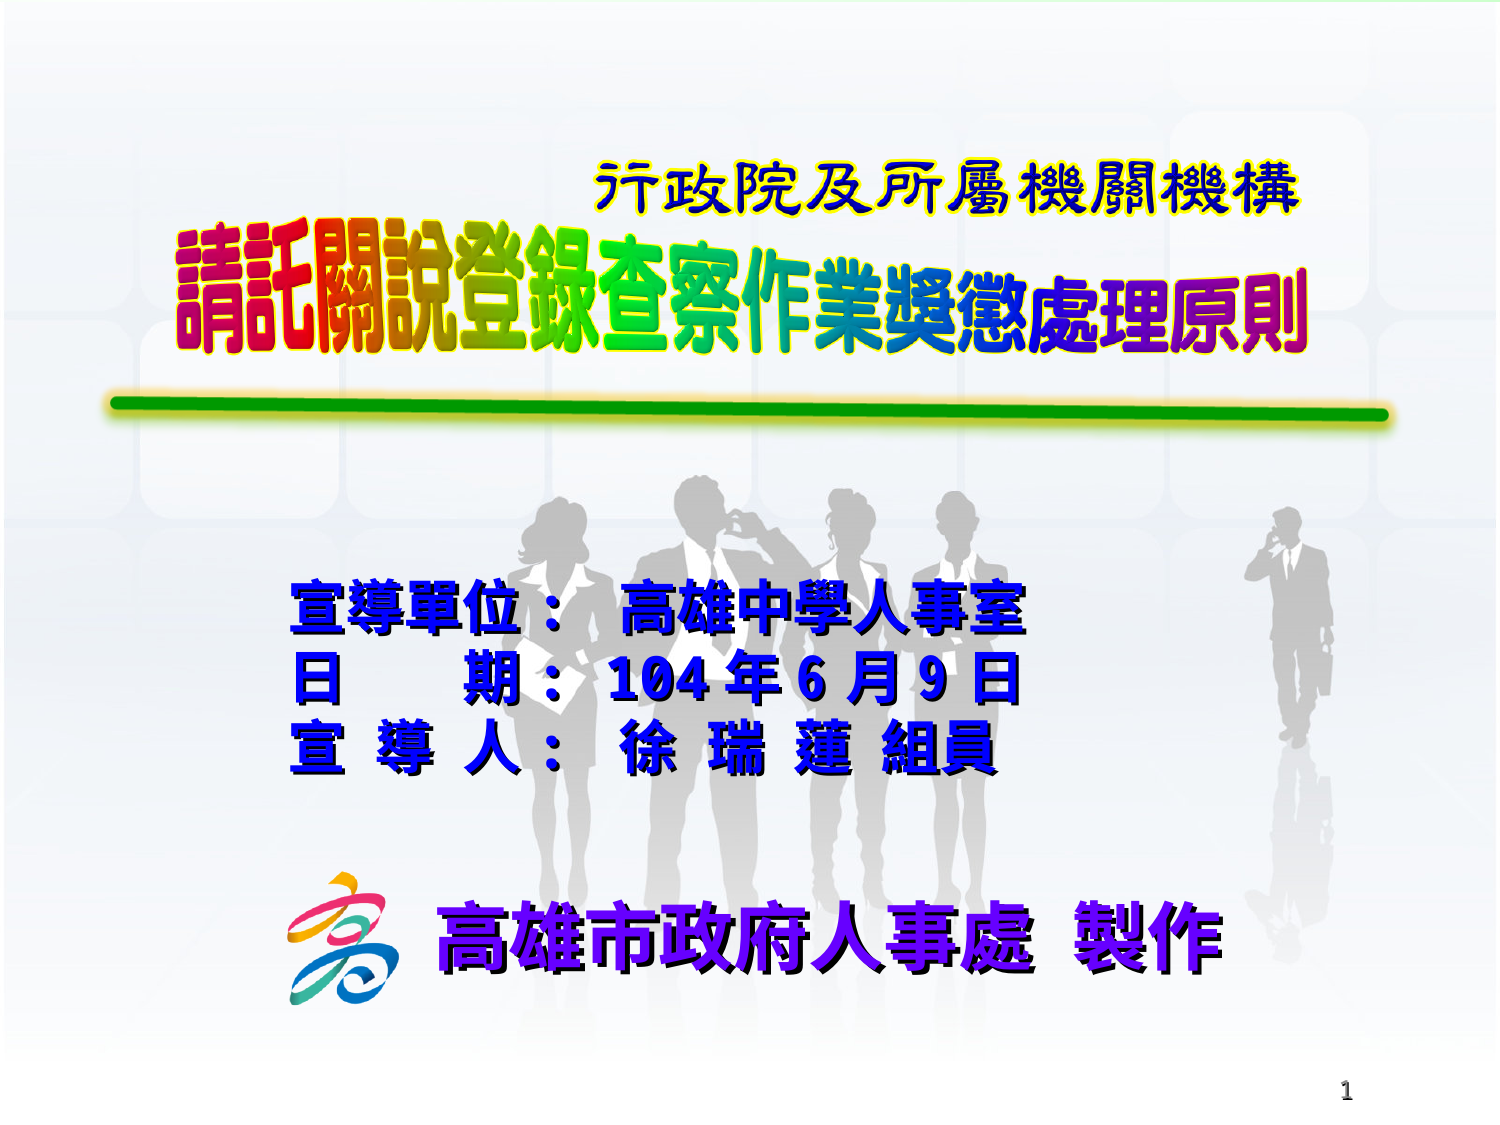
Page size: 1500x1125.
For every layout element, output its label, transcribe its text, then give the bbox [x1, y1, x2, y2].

text_box 宣導單位: 高雄中學人事室 日 期: 104年6月9日 宣 導 人: 徐 瑞 蓮 組員 [272, 562, 1312, 788]
picture [0, 2, 1500, 1125]
text_box 高雄市政府人事處 製作 [419, 881, 1270, 987]
text_box <編號> [1064, 1060, 1415, 1121]
